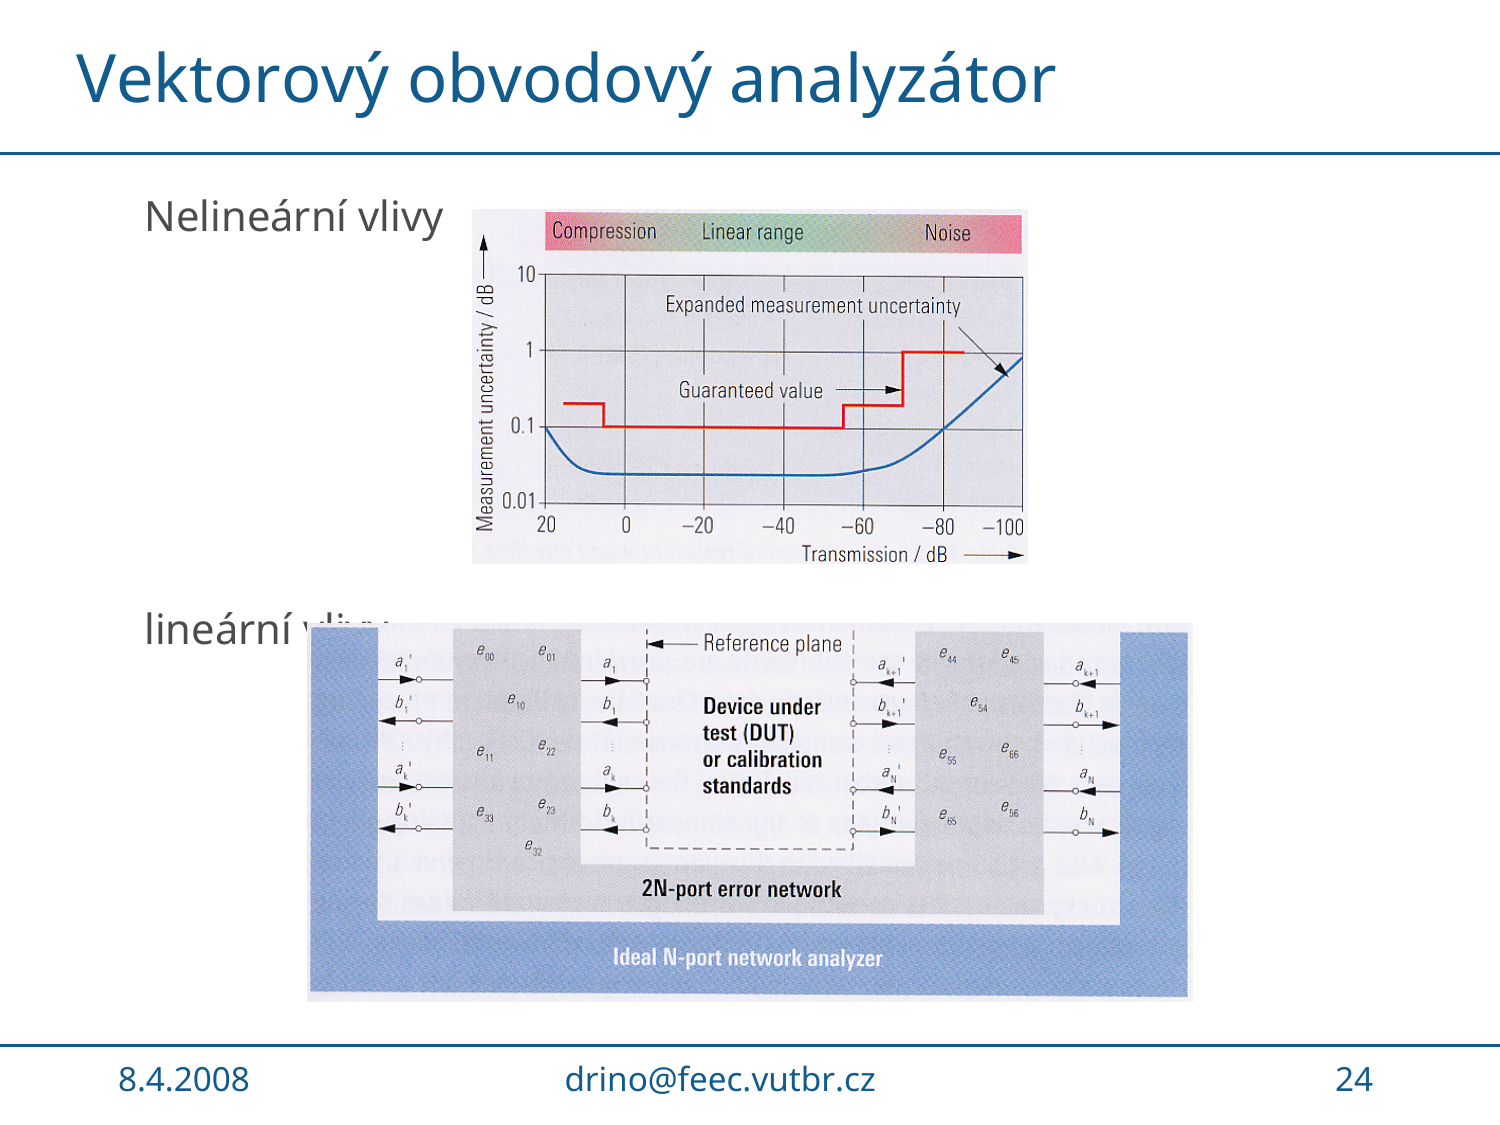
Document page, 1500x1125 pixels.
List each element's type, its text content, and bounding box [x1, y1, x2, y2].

picture [307, 623, 1193, 1002]
text_box Nelineární vlivy lineární vlivy [59, 178, 1442, 665]
title Vektorový obvodový analyzátor [0, 0, 1500, 152]
picture [472, 209, 1028, 564]
text_box 8.4.2008 [103, 1049, 432, 1125]
text_box drino@feec.vutbr.cz [454, 1049, 987, 1125]
text_box <číslo> [1075, 1049, 1388, 1125]
